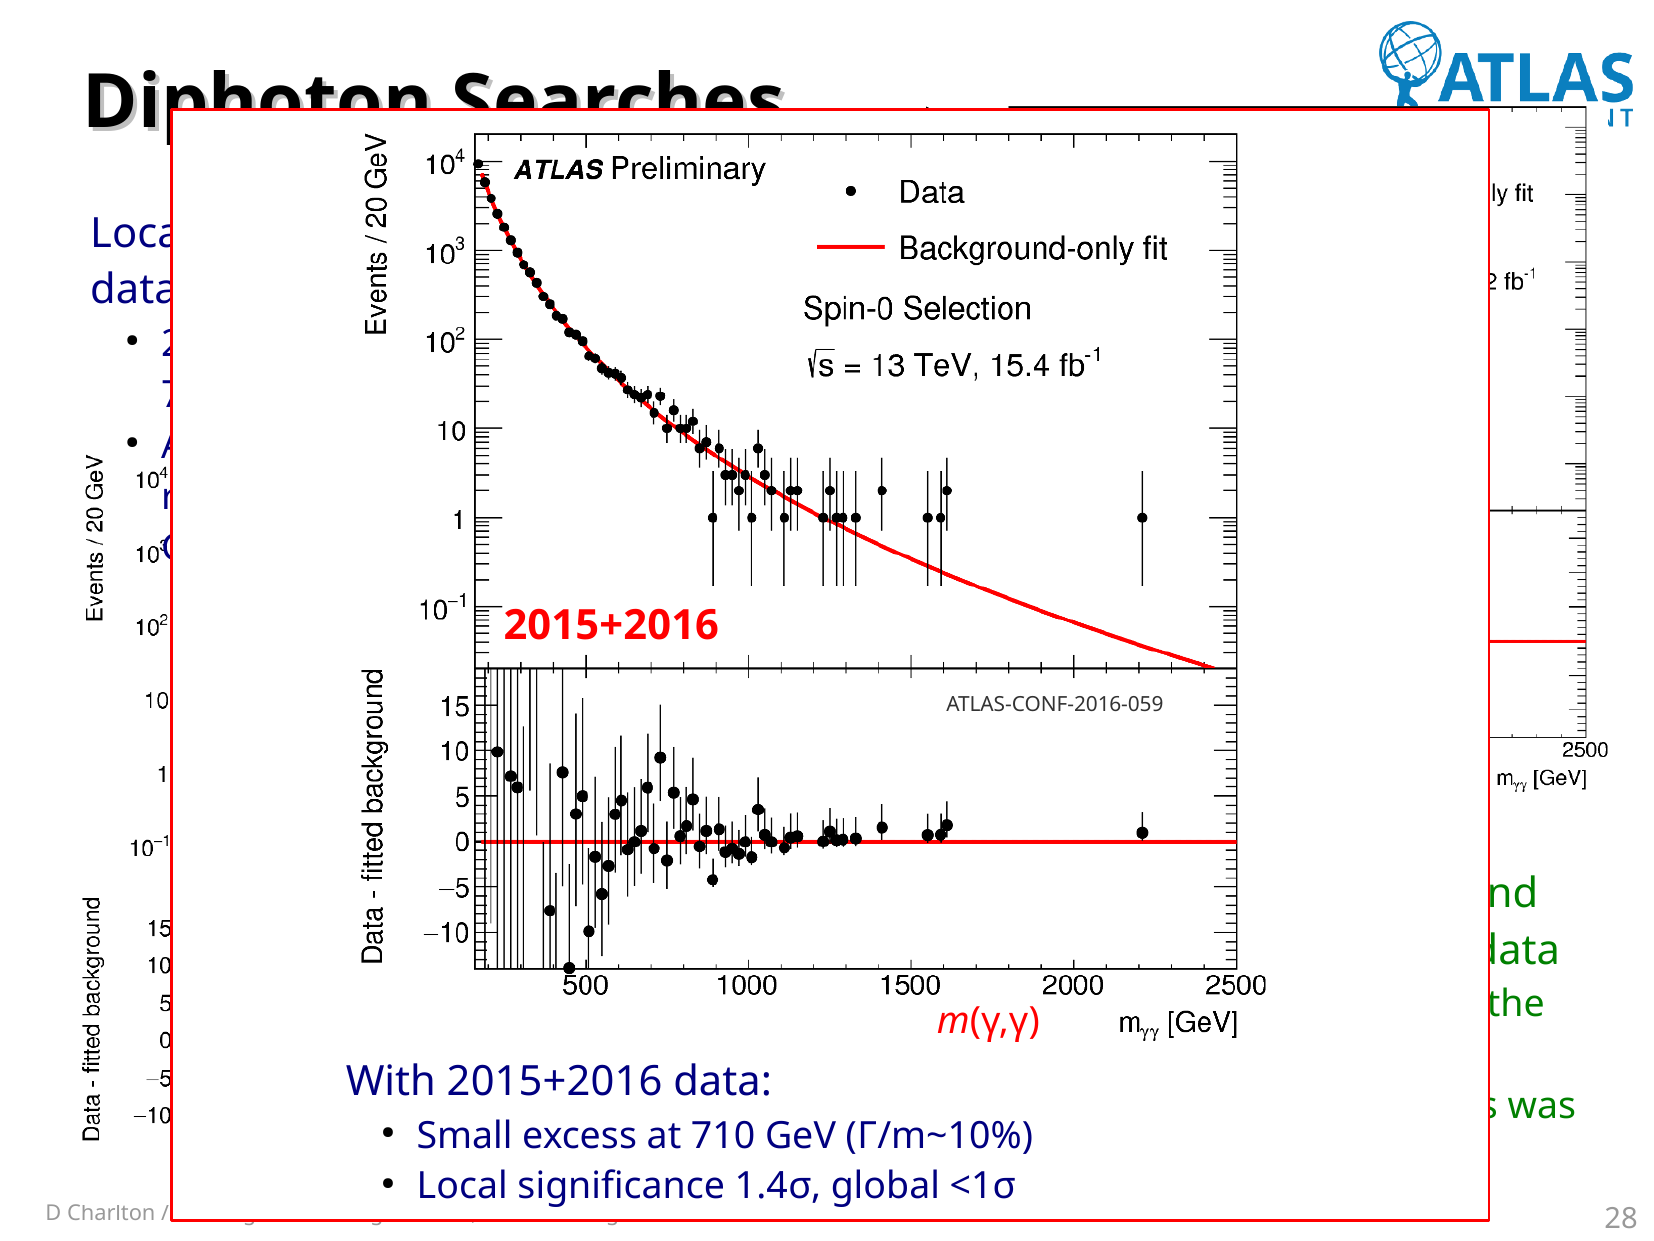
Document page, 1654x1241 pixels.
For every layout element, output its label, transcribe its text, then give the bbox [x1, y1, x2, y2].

title Diphoton Searches [82, 49, 1331, 148]
text_box Localised excess seen in 2015 ATLAS data 2.1σ global (3.9σ local) significance at 750 GeV (spin-0 search), width ~50 GeV After reprocessing, new 2016 reconstruction → 3.4σ local, at ~730 GeV [75, 194, 171, 434]
picture [167, 538, 171, 556]
text_box With 2015+2016 data: Small excess at 710 GeV (Г/m~10%) Local significance 1.4σ, global <1σ [331, 1043, 1338, 1195]
text_box 2015+2016 [488, 587, 797, 662]
text_box 2016 data: no clustering around 730-750 GeV, and 3.8x more data 2015 and 2016 consistent at the 2.7σ level Appears that the 2015 excess was a statistical fluctuation [1490, 855, 1610, 1143]
picture [361, 133, 1266, 1041]
text_box m(γ,γ) [922, 986, 1090, 1043]
text_box ATLAS-CONF-2016-059 [900, 681, 1178, 728]
text_box [171, 109, 1490, 1221]
picture [1331, 21, 1633, 792]
picture [82, 454, 171, 1205]
